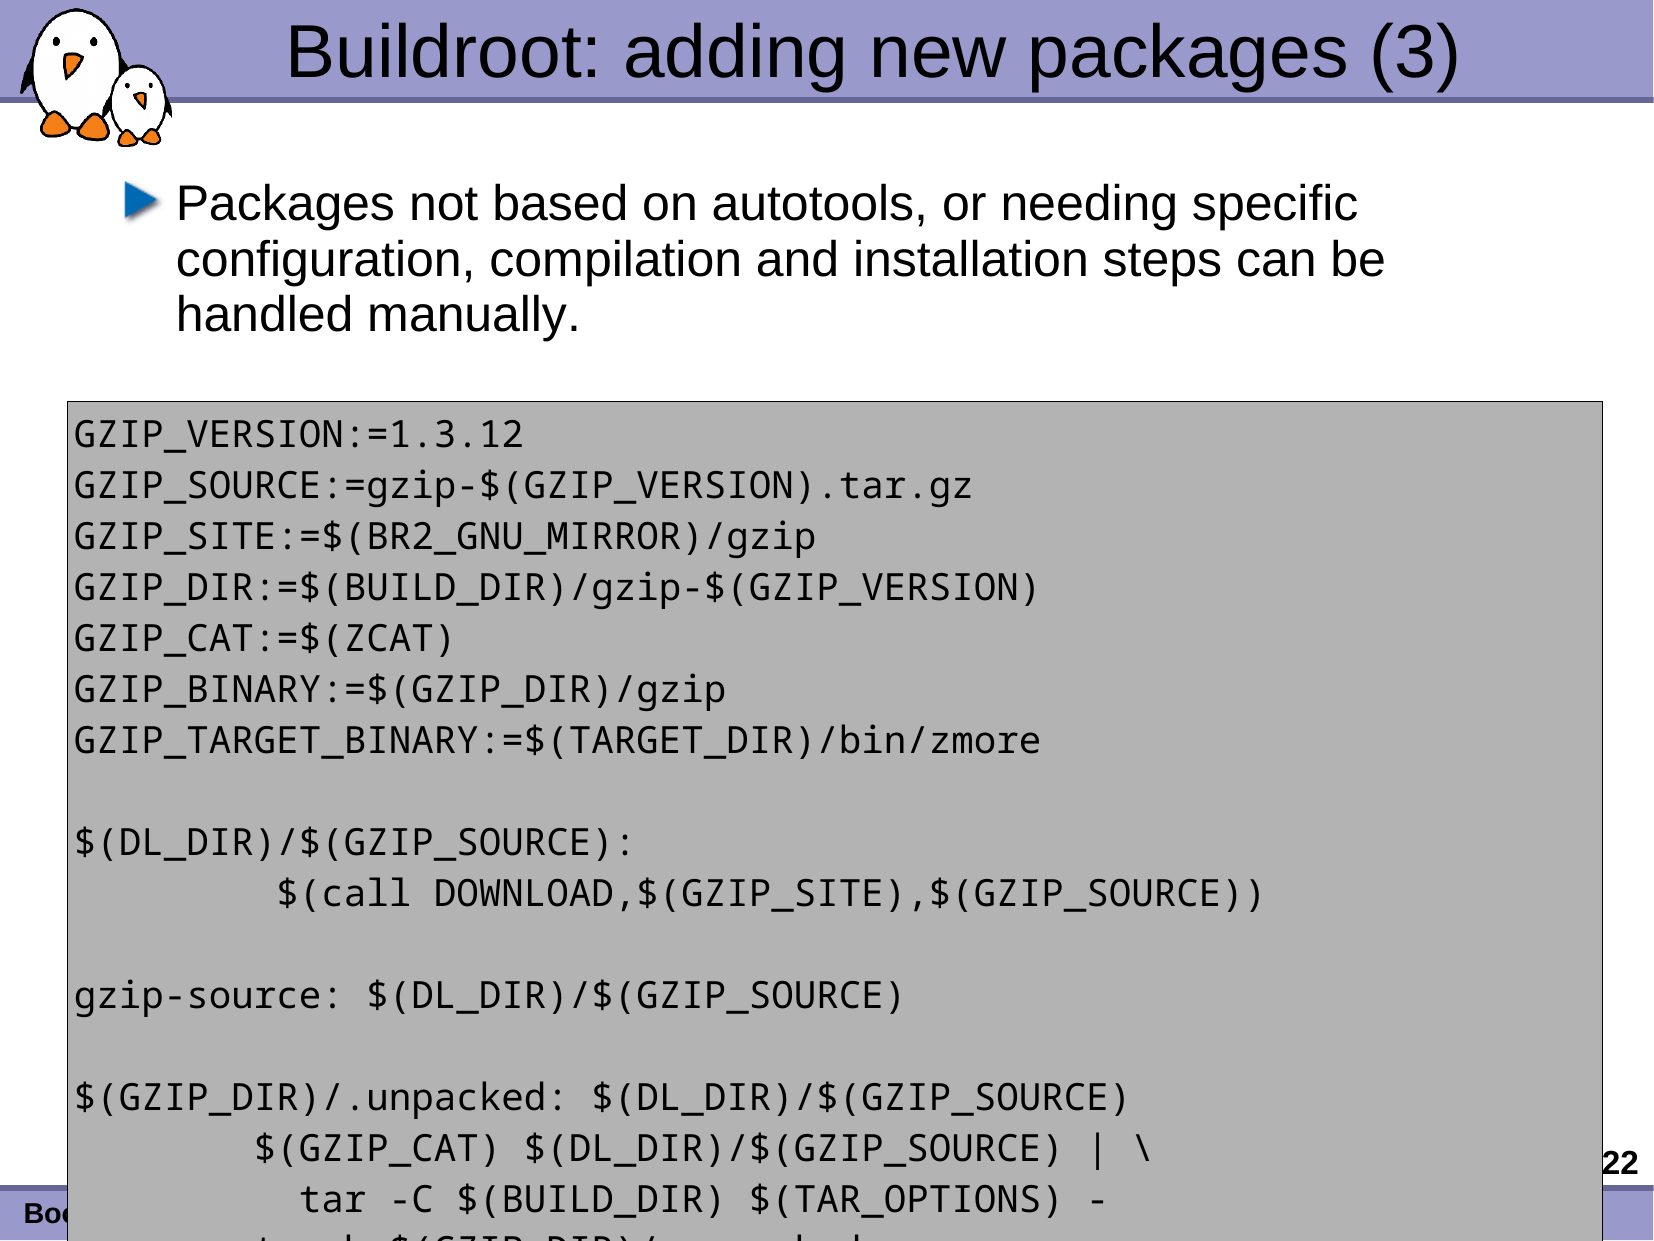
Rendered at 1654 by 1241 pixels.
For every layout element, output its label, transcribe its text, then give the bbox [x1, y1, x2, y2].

list Packages not based on autotools, or needing specific configuration, compilation and installation steps can be handled manually. [105, 175, 1518, 382]
title Buildroot: adding new packages (3) [197, 5, 1551, 97]
text_box GZIP_VERSION:=1.3.12 GZIP_SOURCE:=gzip-$(GZIP_VERSION).tar.gz GZIP_SITE:=$(BR2_GNU_MIRROR)/gzip GZIP_DIR:=$(BUILD_DIR)/gzip-$(GZIP_VERSION) GZIP_CAT:=$(ZCAT) GZIP_BINARY:=$(GZIP_DIR)/gzip GZIP_TARGET_BINARY:=$(TARGET_DIR)/bin/zmore $(DL_DIR)/$(GZIP_SOURCE): $(call DOWNLOAD,$(GZIP_SITE),$(GZIP_SOURCE)) gzip-source: $(DL_DIR)/$(GZIP_SOURCE) $(GZIP_DIR)/.unpacked: $(DL_DIR)/$(GZIP_SOURCE) $(GZIP_CAT) $(DL_DIR)/$(GZIP_SOURCE) | \ tar -C $(BUILD_DIR) $(TAR_OPTIONS) - touch $(GZIP_DIR)/.unpacked [67, 401, 1603, 1154]
picture [20, 8, 172, 147]
